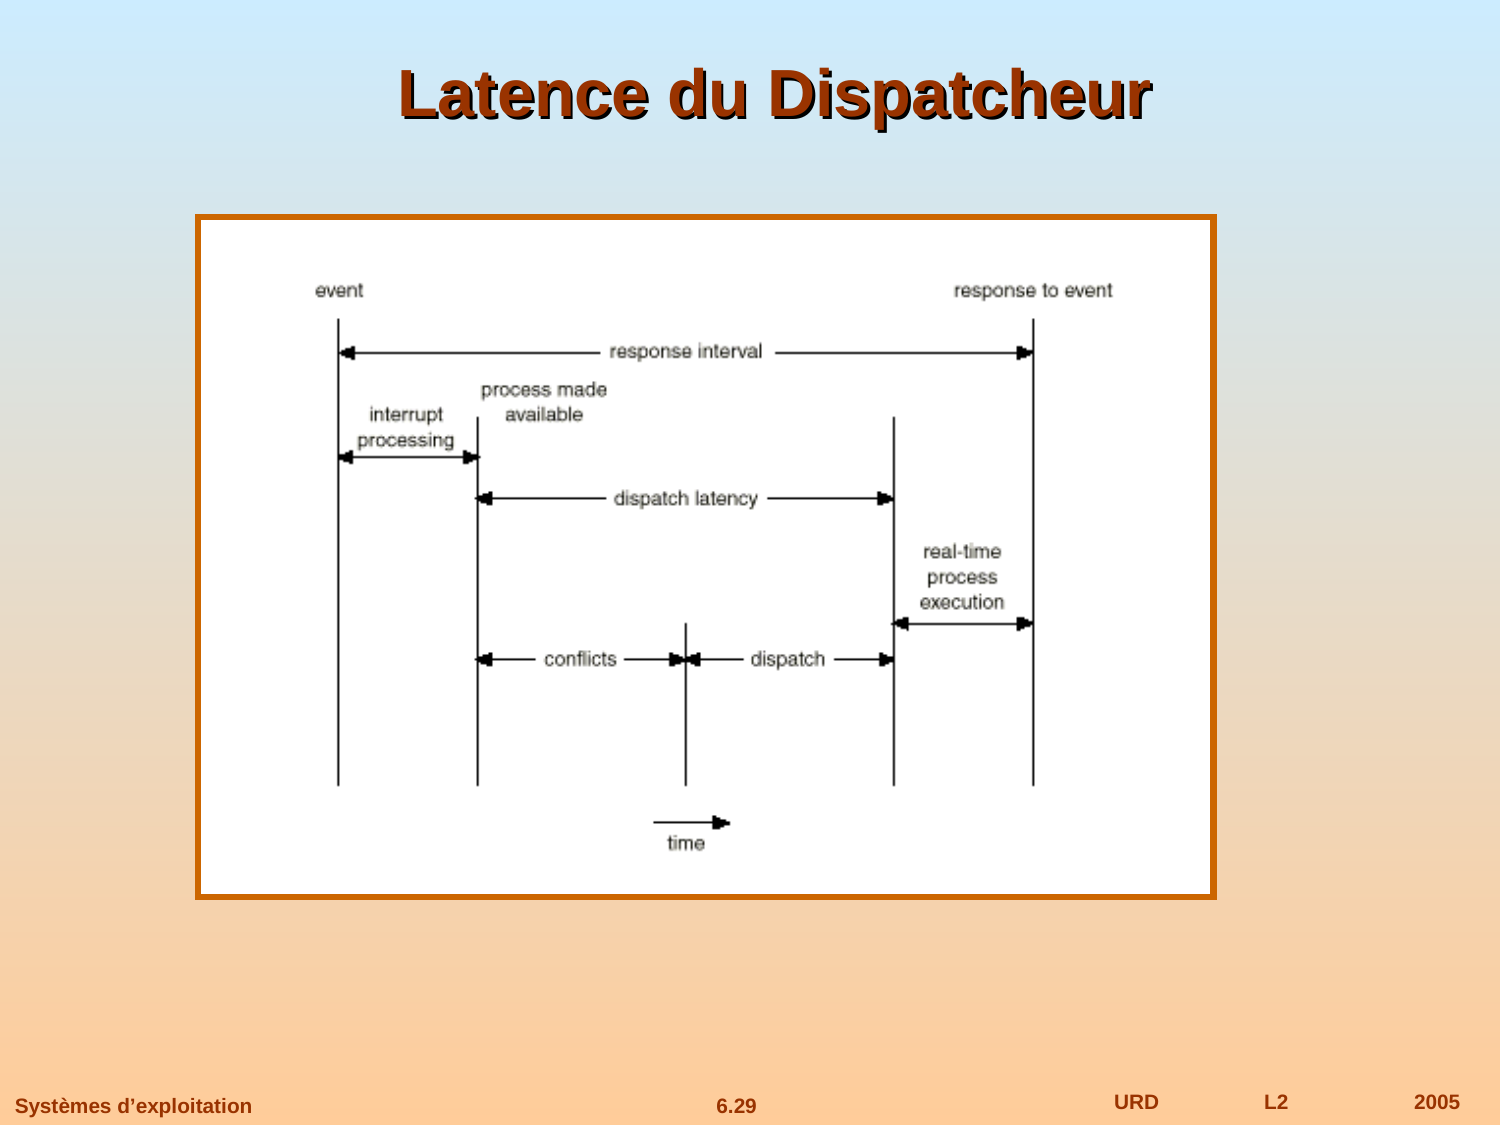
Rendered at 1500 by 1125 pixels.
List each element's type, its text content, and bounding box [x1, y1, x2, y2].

title Latence du Dispatcheur [112, 37, 1438, 138]
picture [200, 219, 1211, 894]
